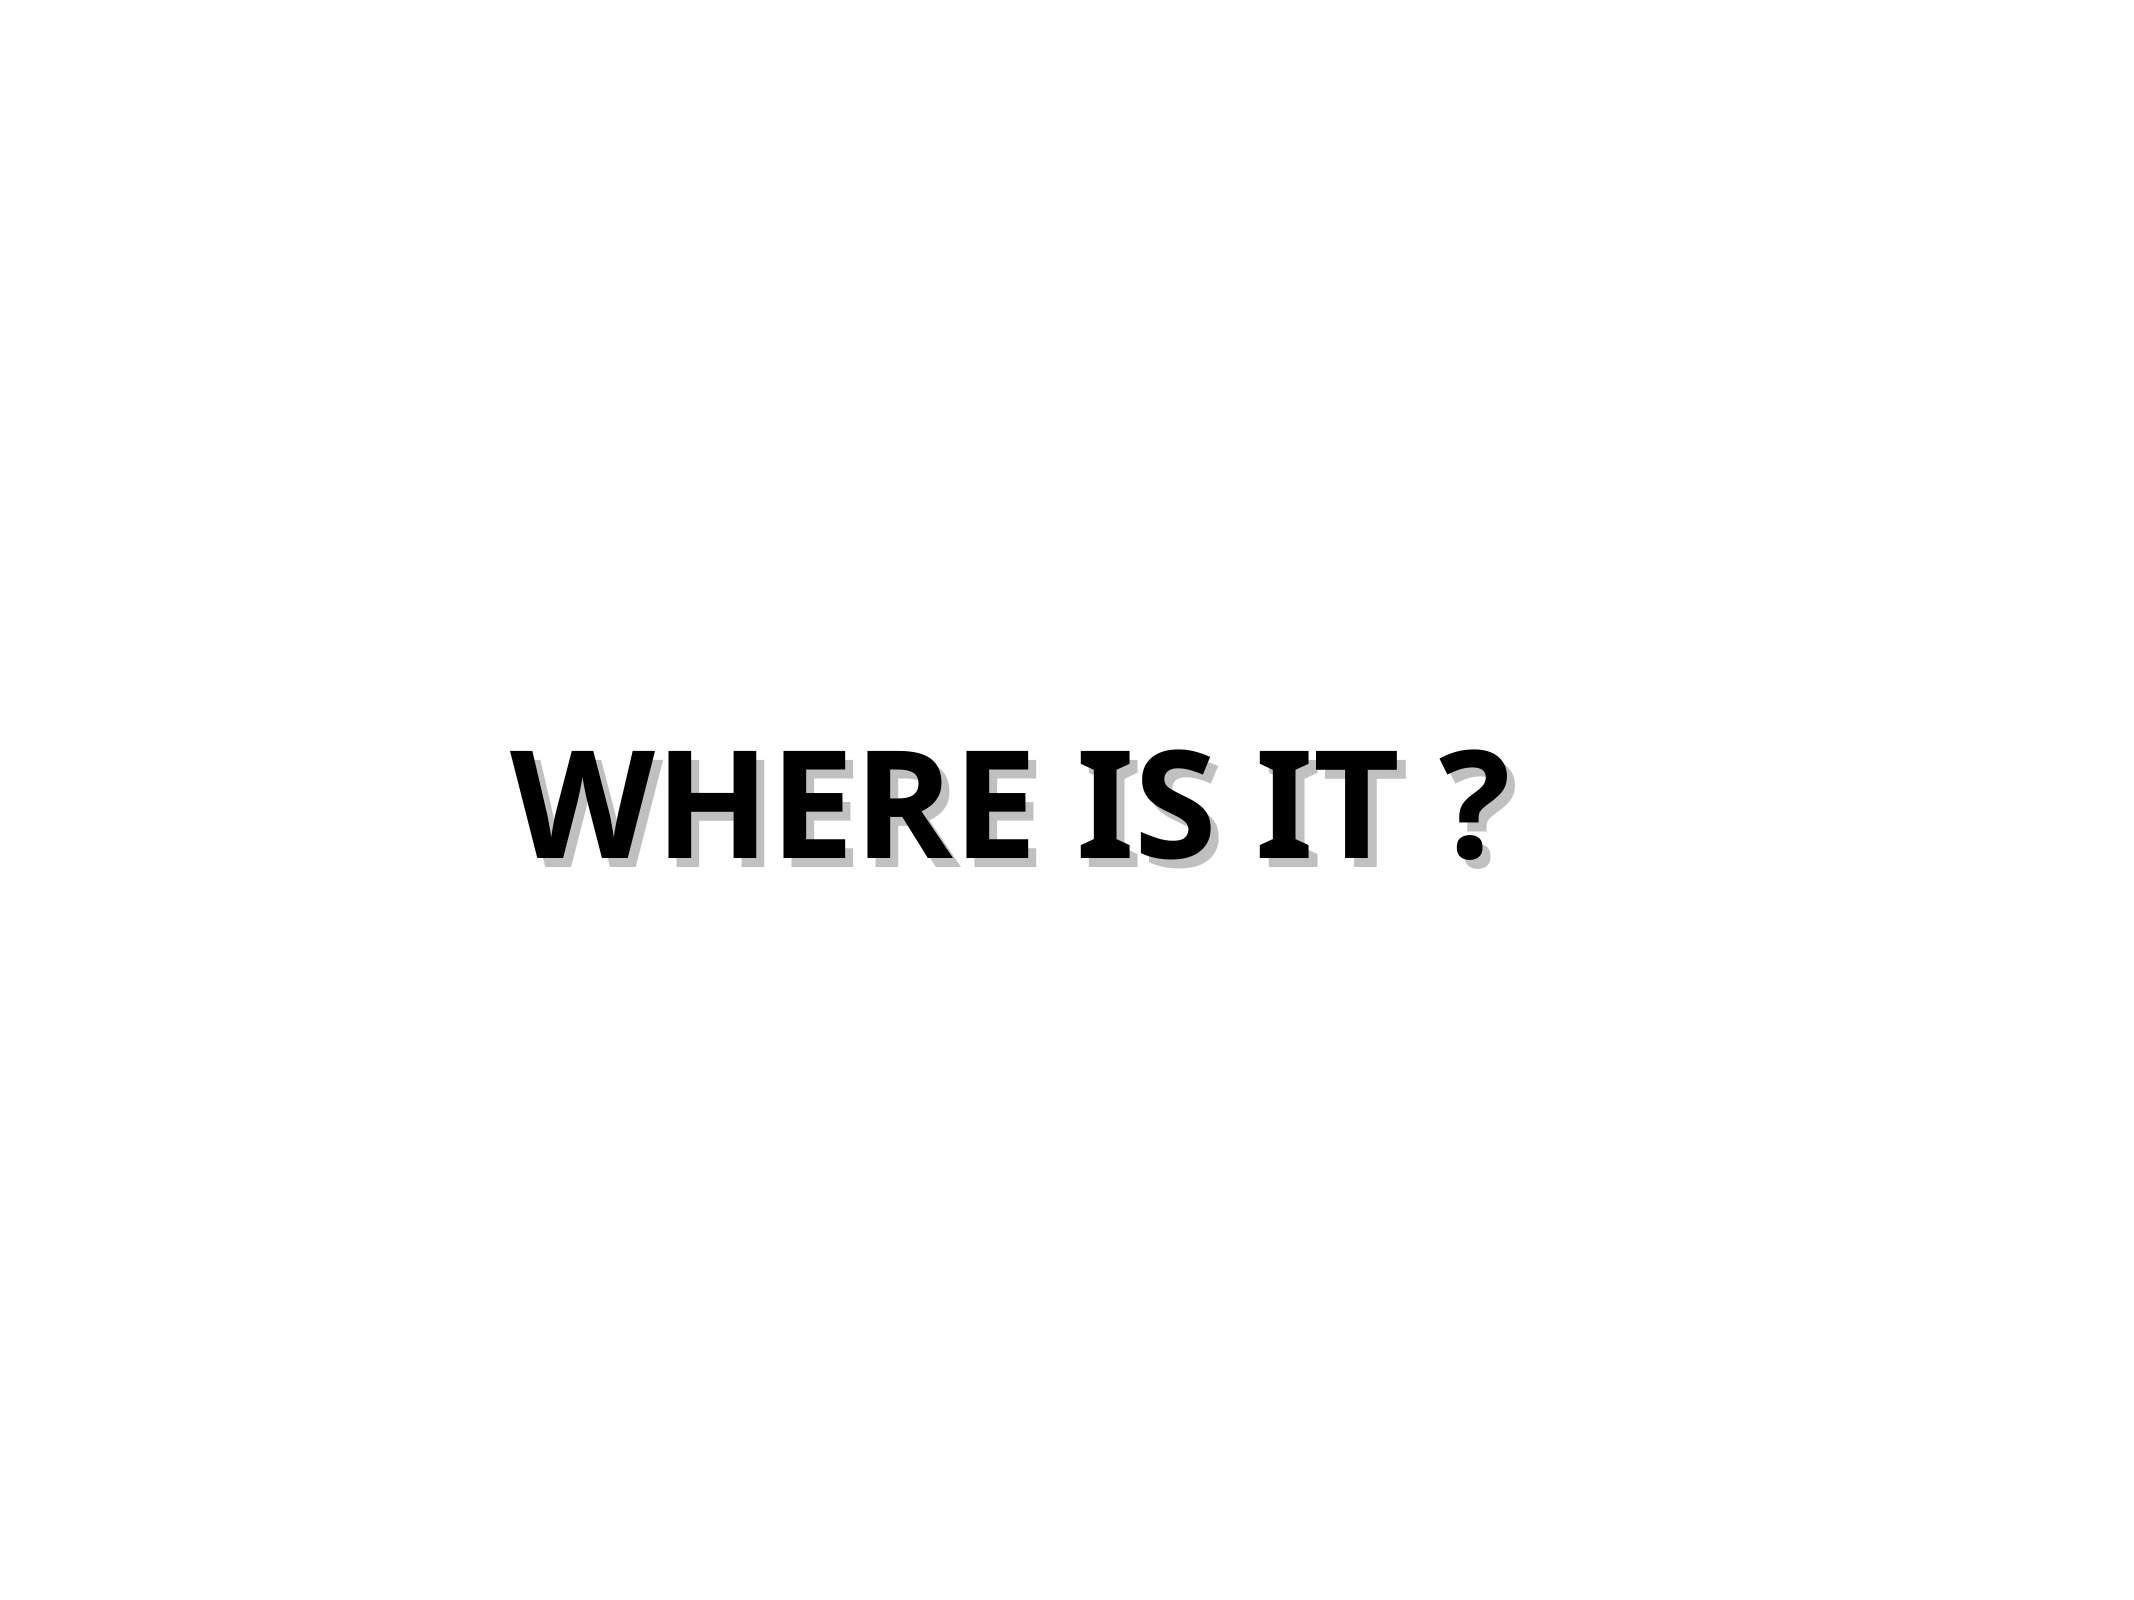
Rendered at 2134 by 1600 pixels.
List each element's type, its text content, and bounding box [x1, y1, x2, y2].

text_box WHERE IS IT ? [510, 708, 1551, 889]
